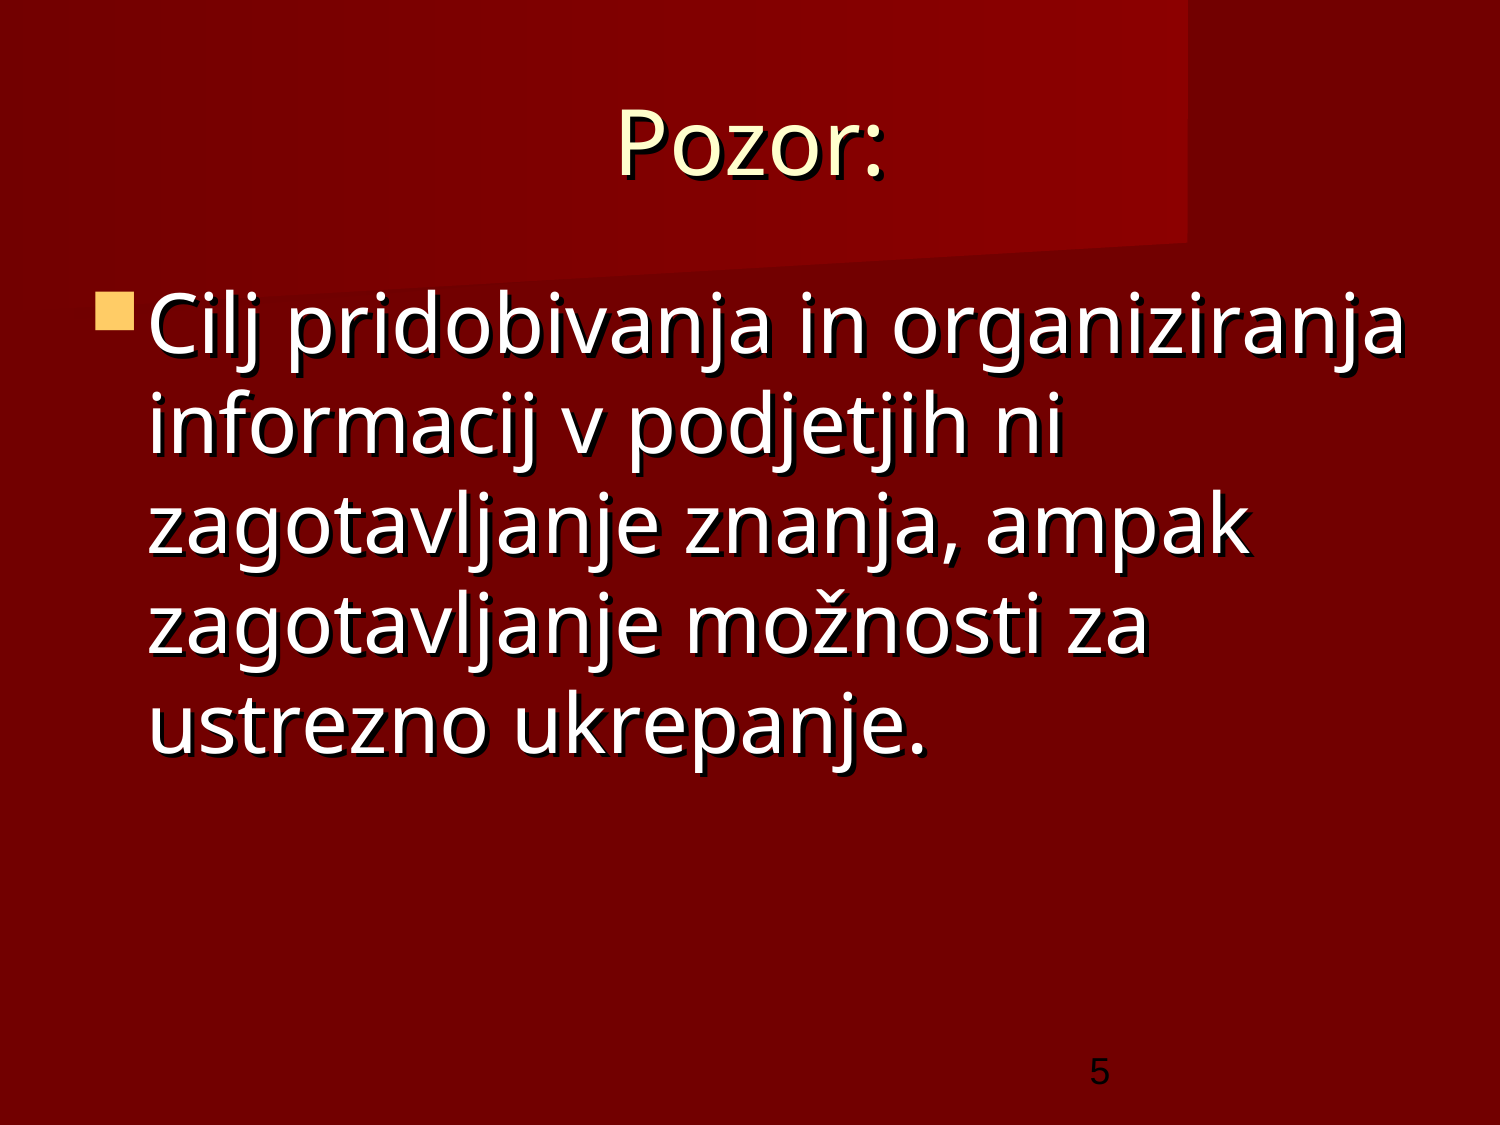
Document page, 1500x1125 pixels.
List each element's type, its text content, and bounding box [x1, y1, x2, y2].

list Cilj pridobivanja in organiziranja informacij v podjetjih ni zagotavljanje znanja, ampak zagotavljanje možnosti za ustrezno ukrepanje. [75, 262, 1426, 1001]
title Pozor: [75, 45, 1426, 233]
